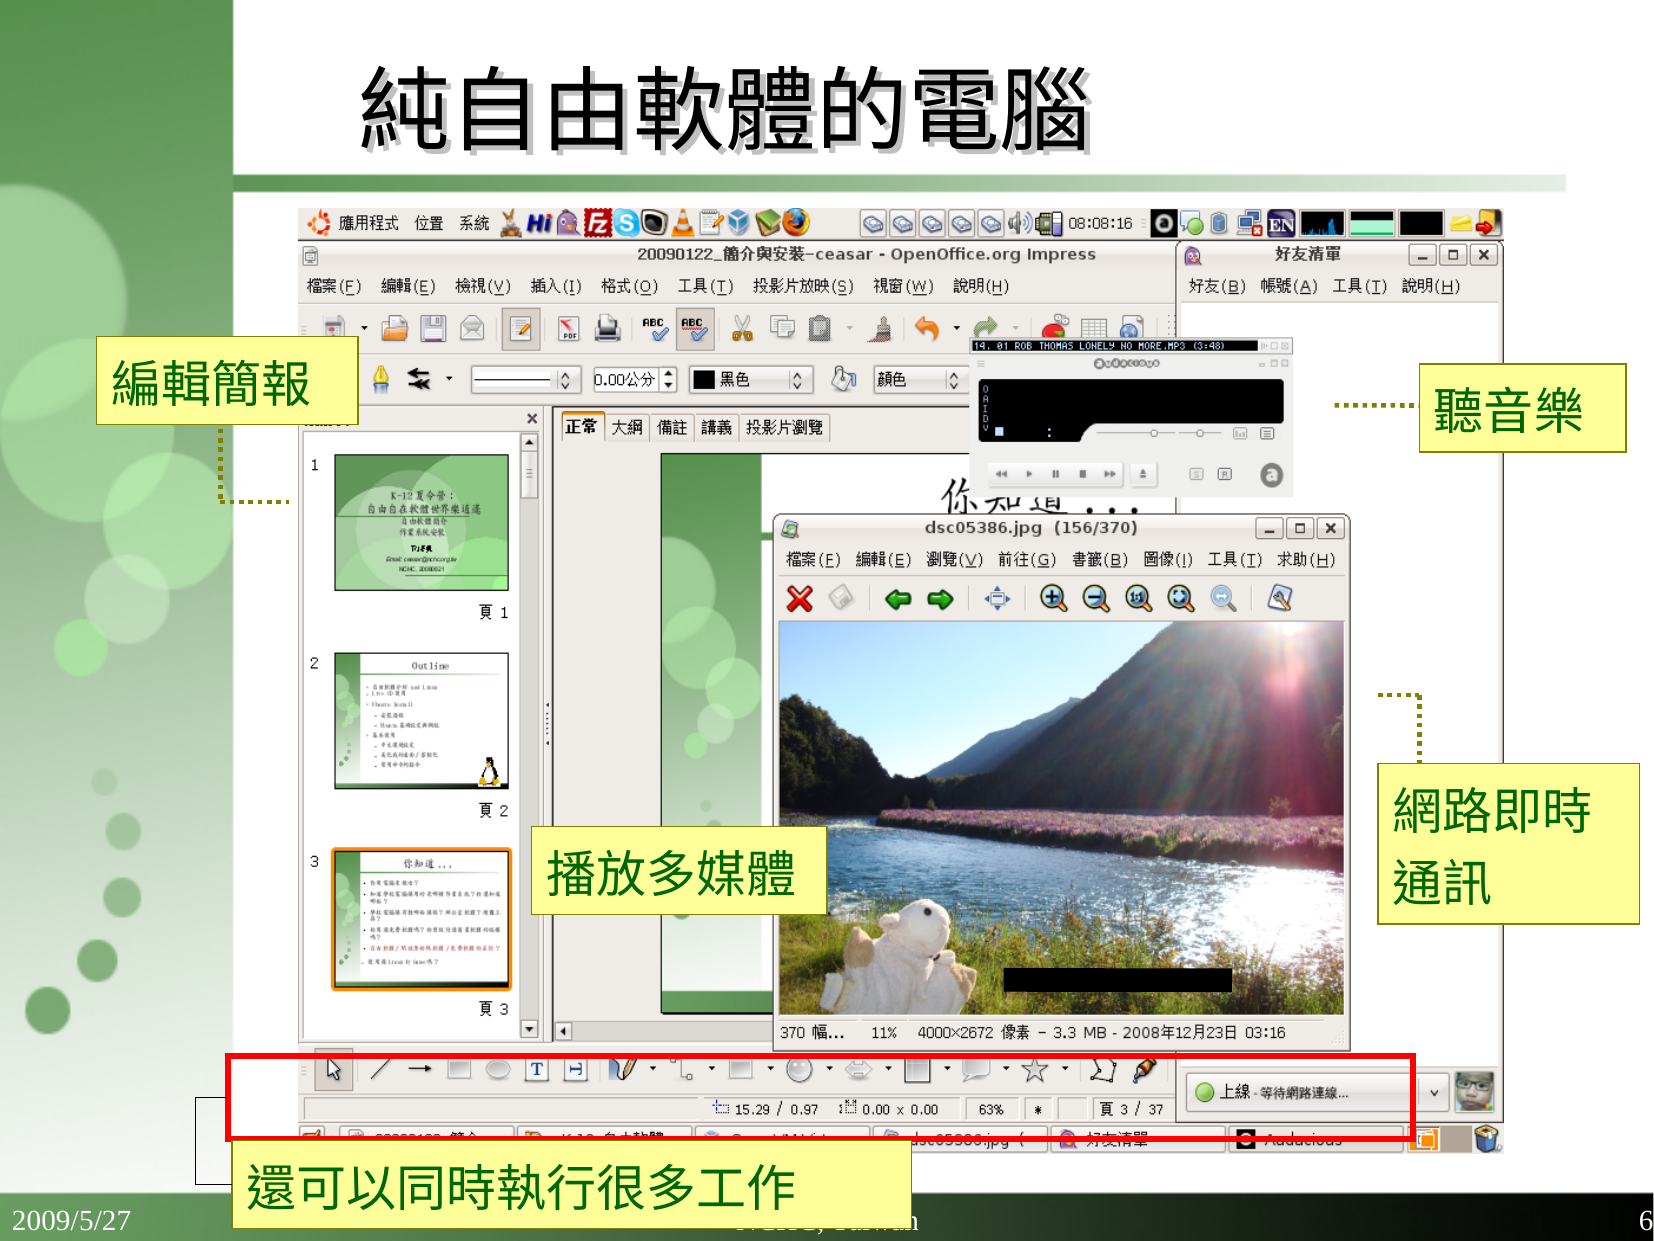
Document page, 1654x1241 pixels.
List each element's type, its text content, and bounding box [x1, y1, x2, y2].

text_box 編輯簡報 [96, 336, 359, 425]
text_box 網路即時通訊 [1377, 763, 1640, 925]
title 純自由軟體的電腦 [357, 0, 1502, 208]
picture [0, 0, 1654, 1241]
text_box 還可以同時執行很多工作 [231, 1140, 912, 1229]
text_box 播放多媒體 [531, 826, 827, 915]
text_box 聽音樂 [1419, 364, 1627, 453]
